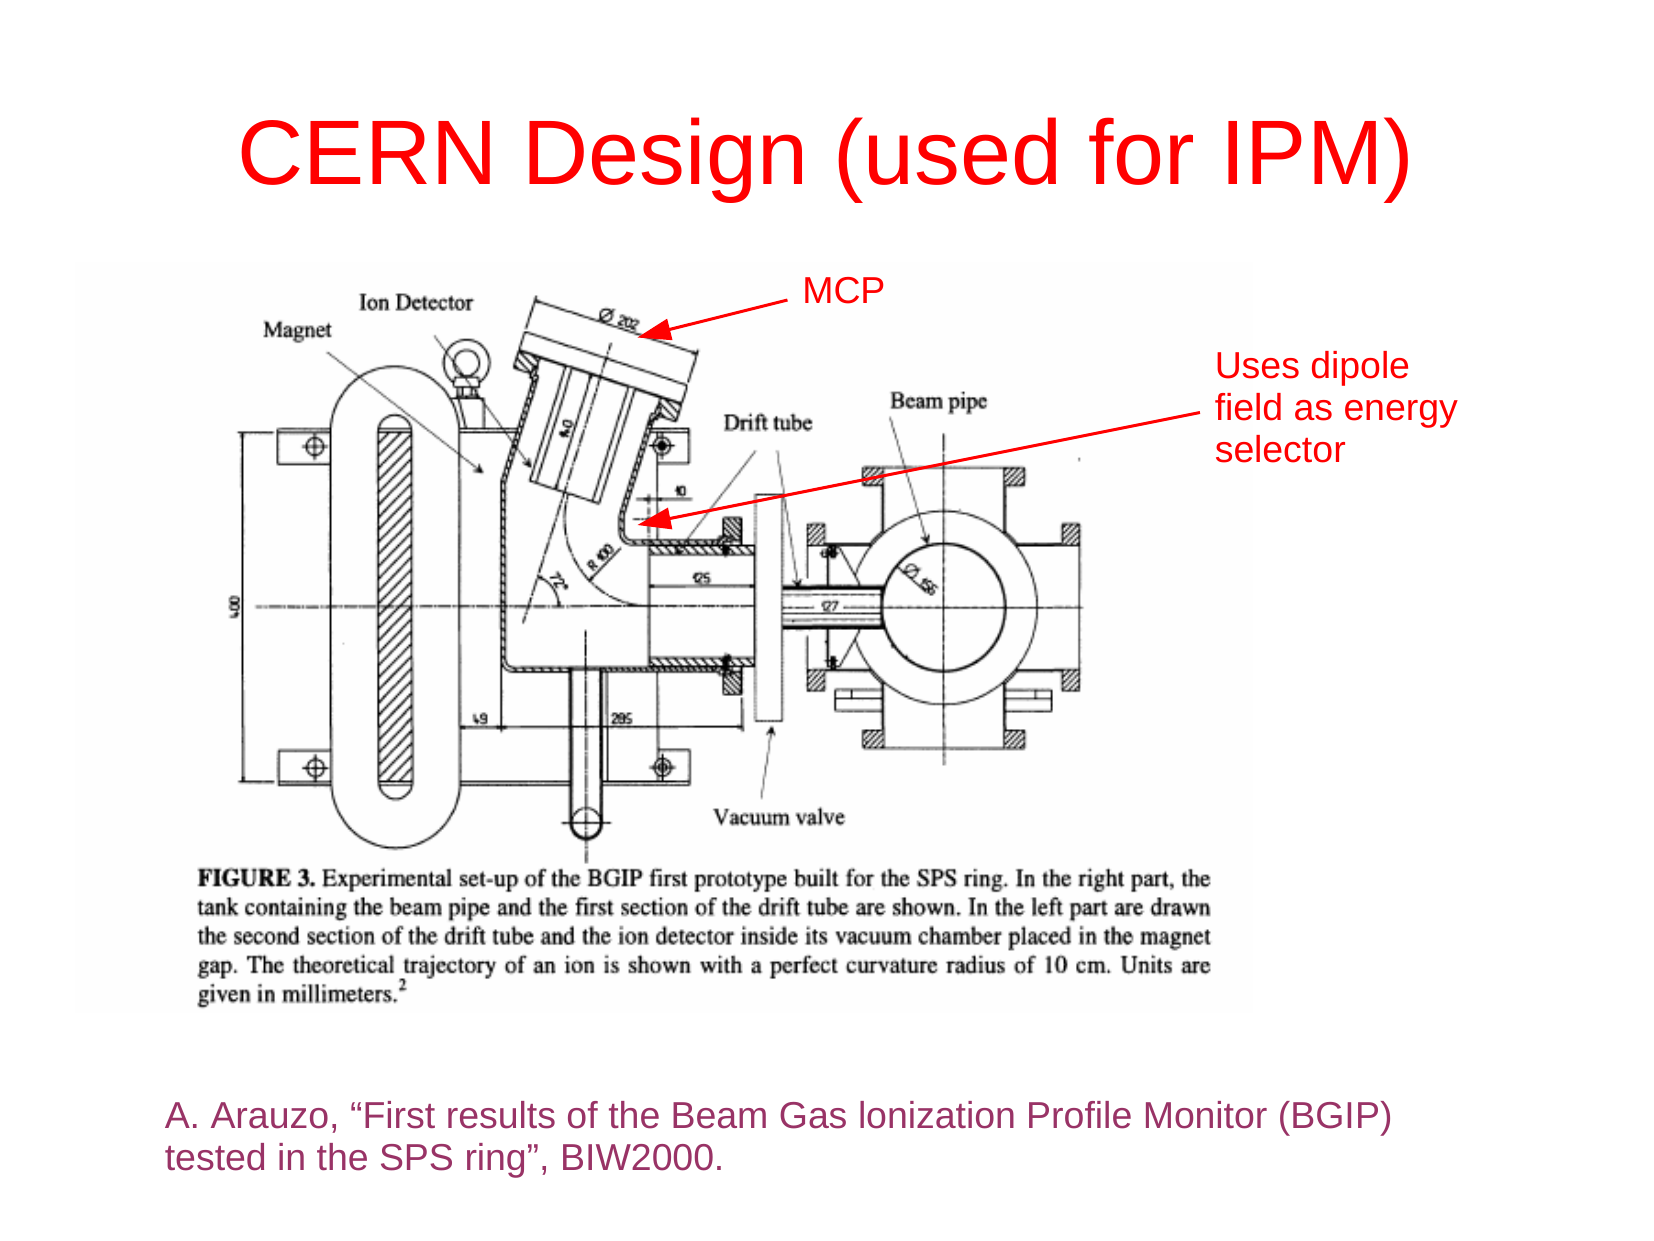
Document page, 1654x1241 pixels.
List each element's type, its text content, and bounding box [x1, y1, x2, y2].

text_box MCP [787, 262, 976, 320]
text_box Uses dipole field as energy selector [1200, 337, 1501, 479]
title CERN Design (used for IPM) [82, 56, 1571, 250]
picture [75, 262, 1253, 1013]
text_box A. Arauzo, “First results of the Beam Gas lonization Profile Monitor (BGIP) tested in the SPS ring”, BIW2000. [150, 1087, 1501, 1229]
